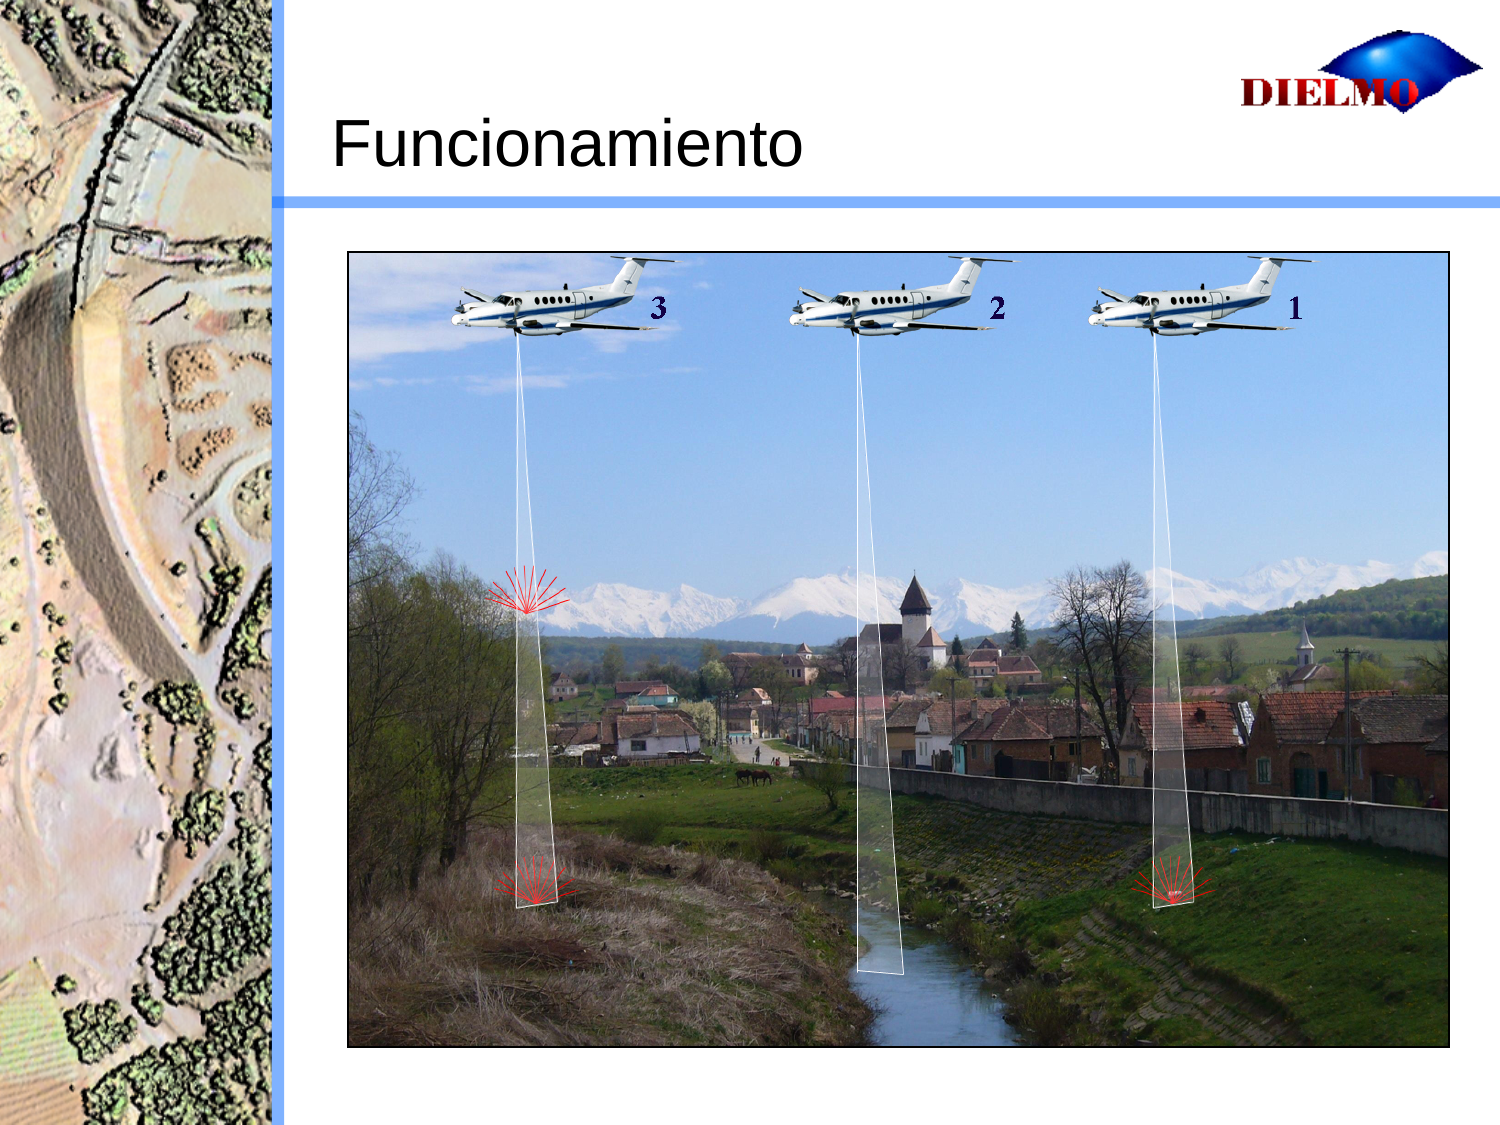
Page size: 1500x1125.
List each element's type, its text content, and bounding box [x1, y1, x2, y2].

picture [348, 252, 1449, 1047]
picture [0, 0, 271, 1125]
picture [1241, 30, 1483, 114]
text_box Funcionamiento [331, 91, 1231, 190]
